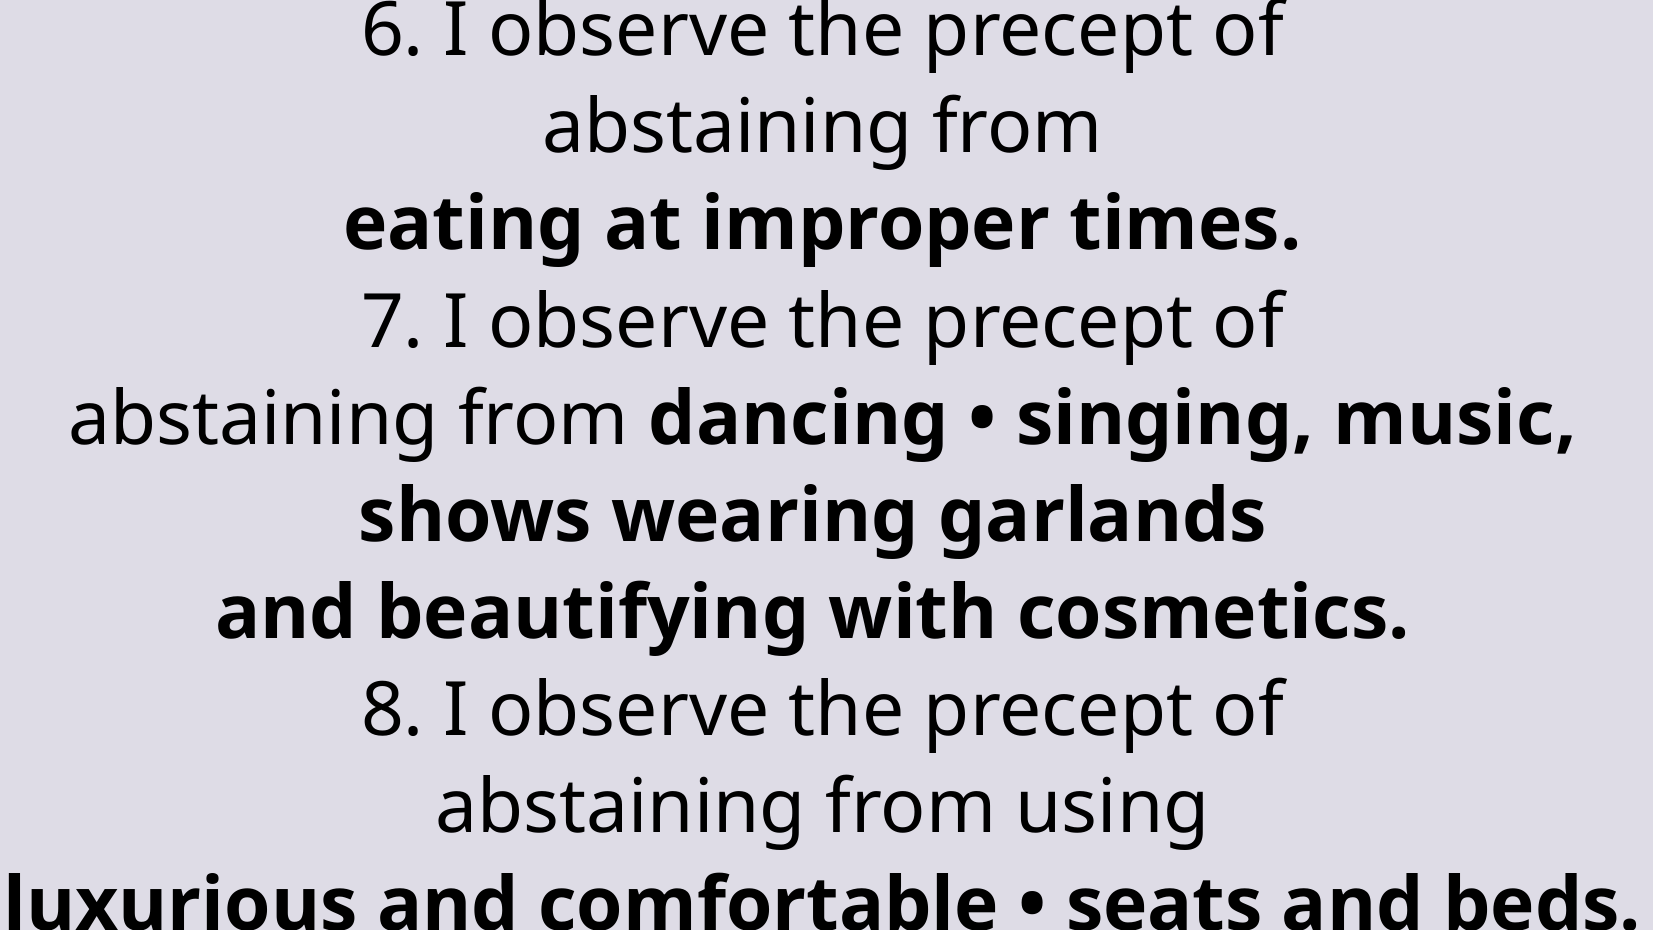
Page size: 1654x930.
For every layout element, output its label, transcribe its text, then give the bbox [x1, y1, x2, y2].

subtitle 6. I observe the precept of abstaining from eating at improper times. 7. I observe the precept of abstaining from dancing • singing, music, shows wearing garlands and beautifying with cosmetics. 8. I observe the precept of abstaining from using luxurious and comfortable • seats and beds. [0, 0, 1650, 930]
